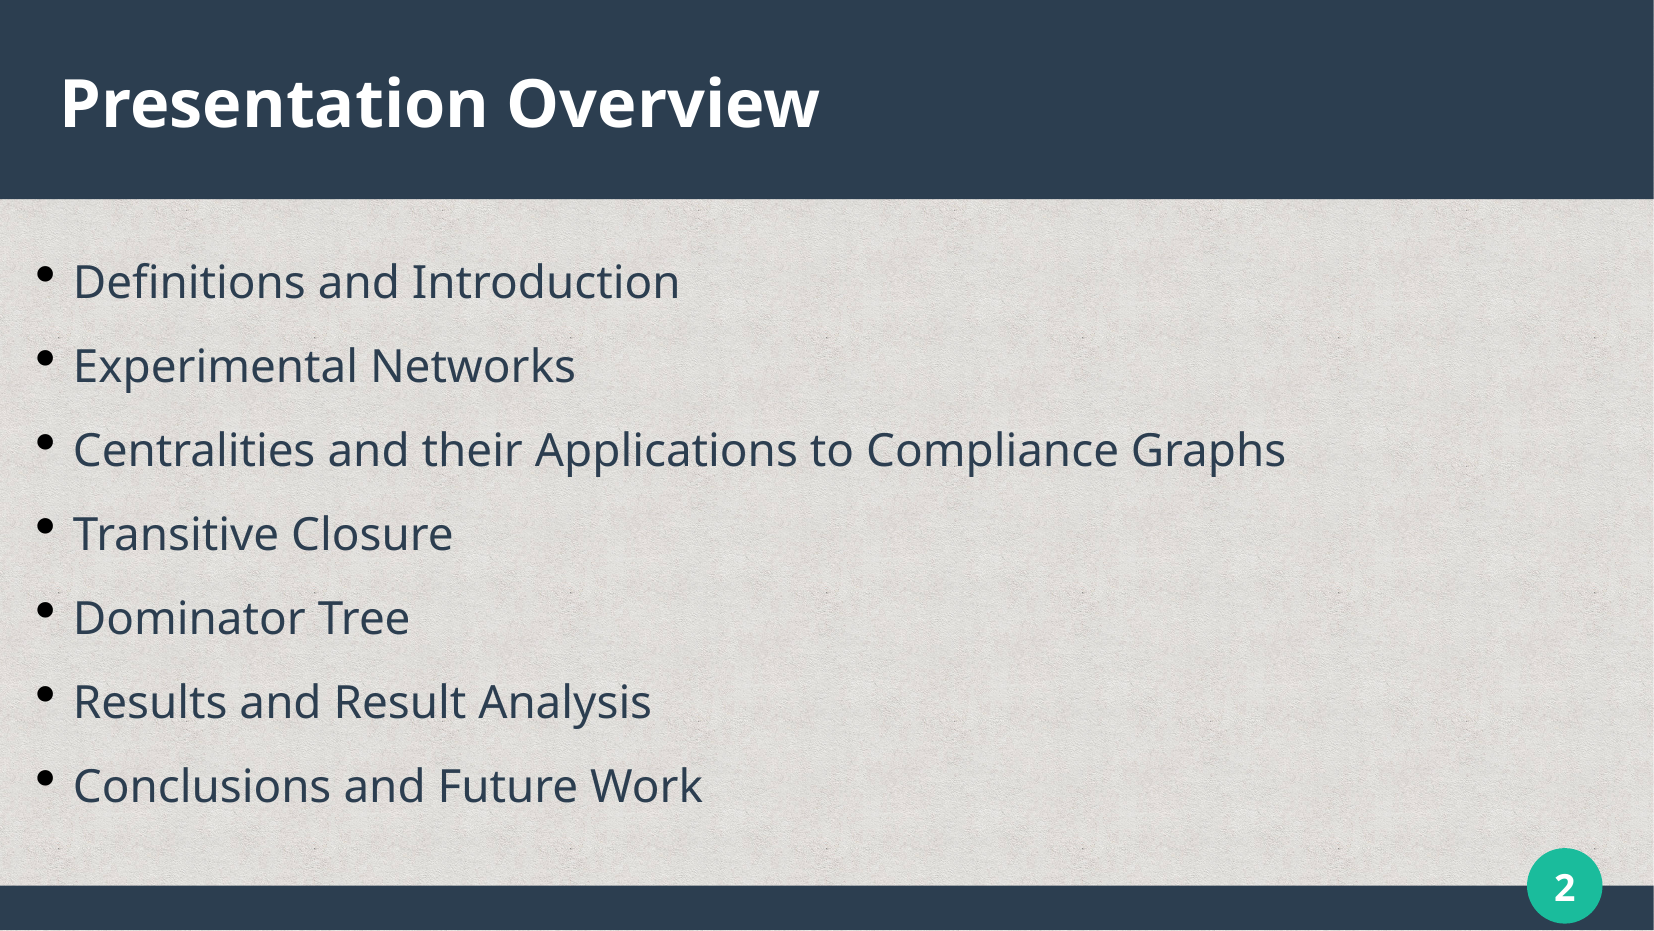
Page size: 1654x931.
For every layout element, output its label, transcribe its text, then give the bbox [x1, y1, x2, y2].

picture [0, 200, 1654, 885]
title Presentation Overview [59, 36, 1595, 155]
subtitle Definitions and Introduction Experimental Networks Centralities and their Applications to Compliance Graphs Transitive Closure Dominator Tree Results and Result Analysis Conclusions and Future Work [37, 225, 1573, 601]
